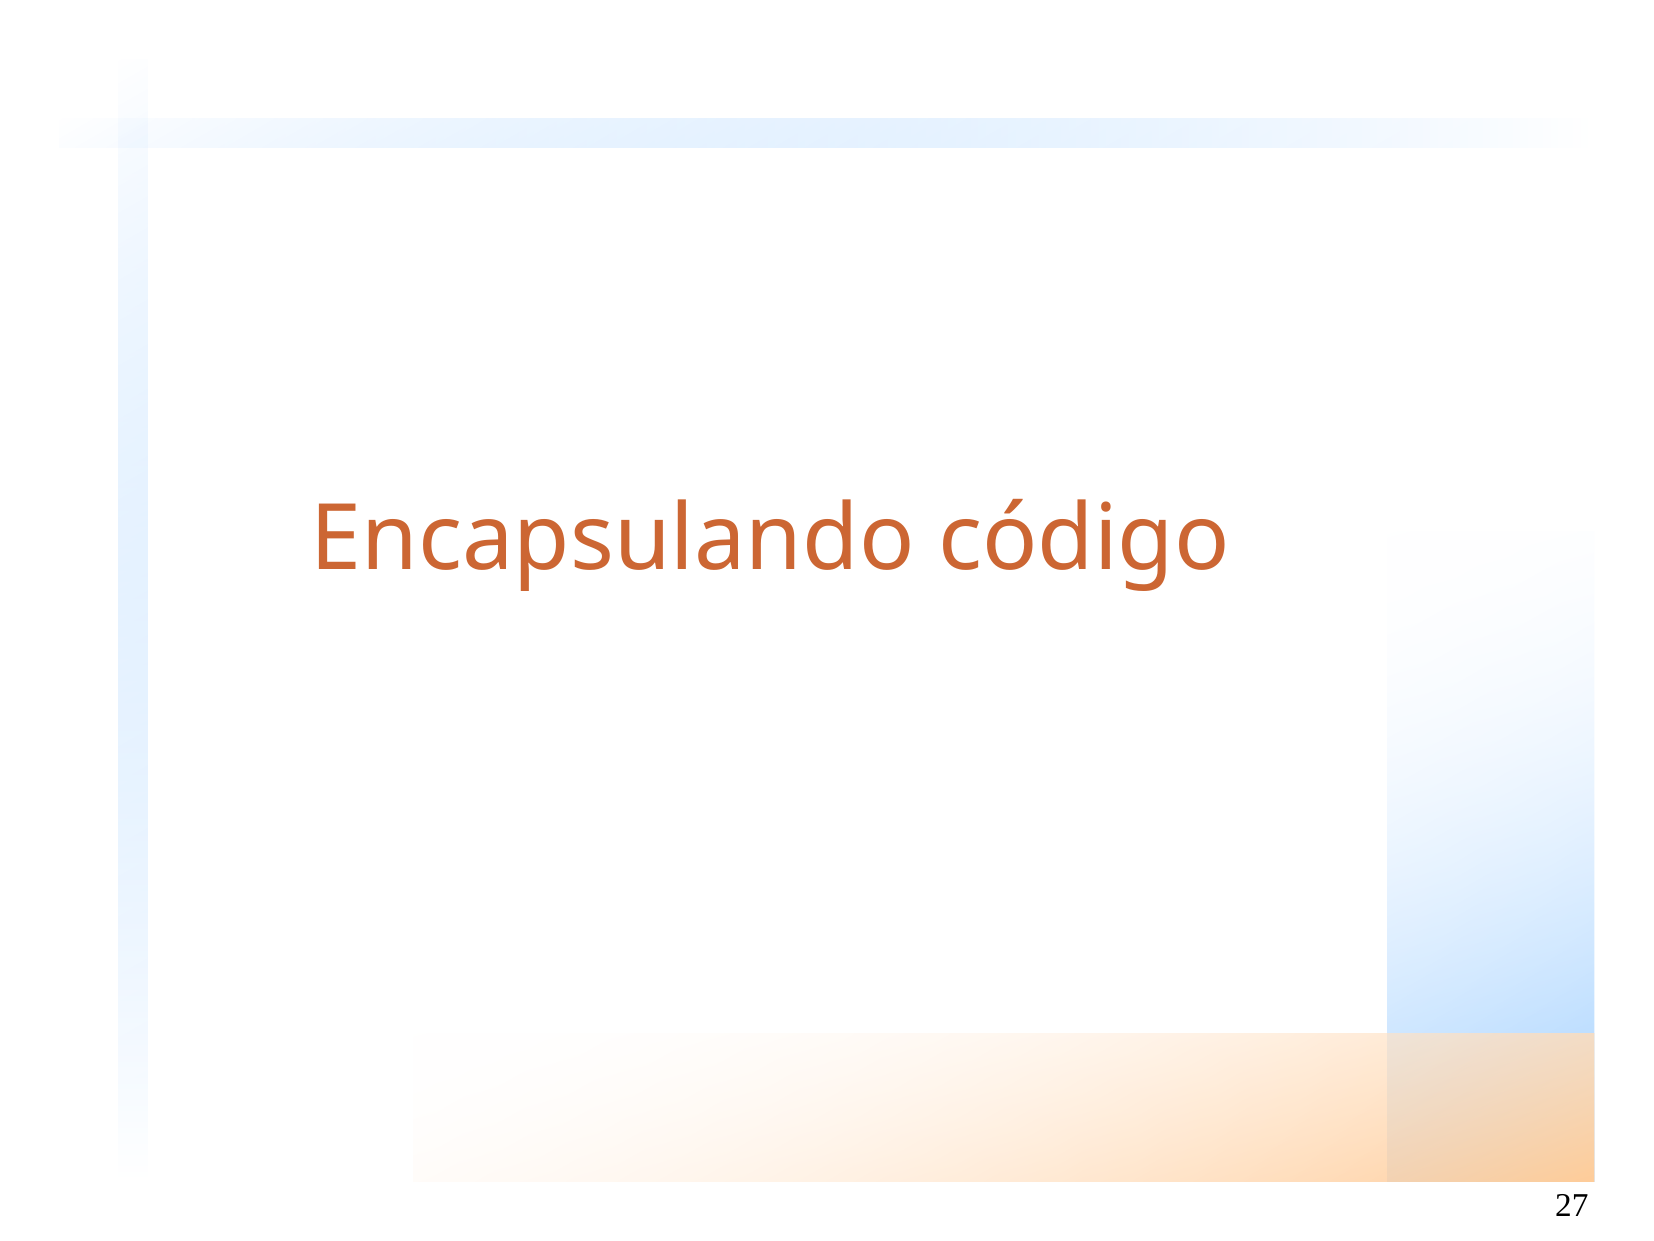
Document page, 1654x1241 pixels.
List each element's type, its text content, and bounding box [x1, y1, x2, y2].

title Encapsulando código [153, 457, 1388, 610]
